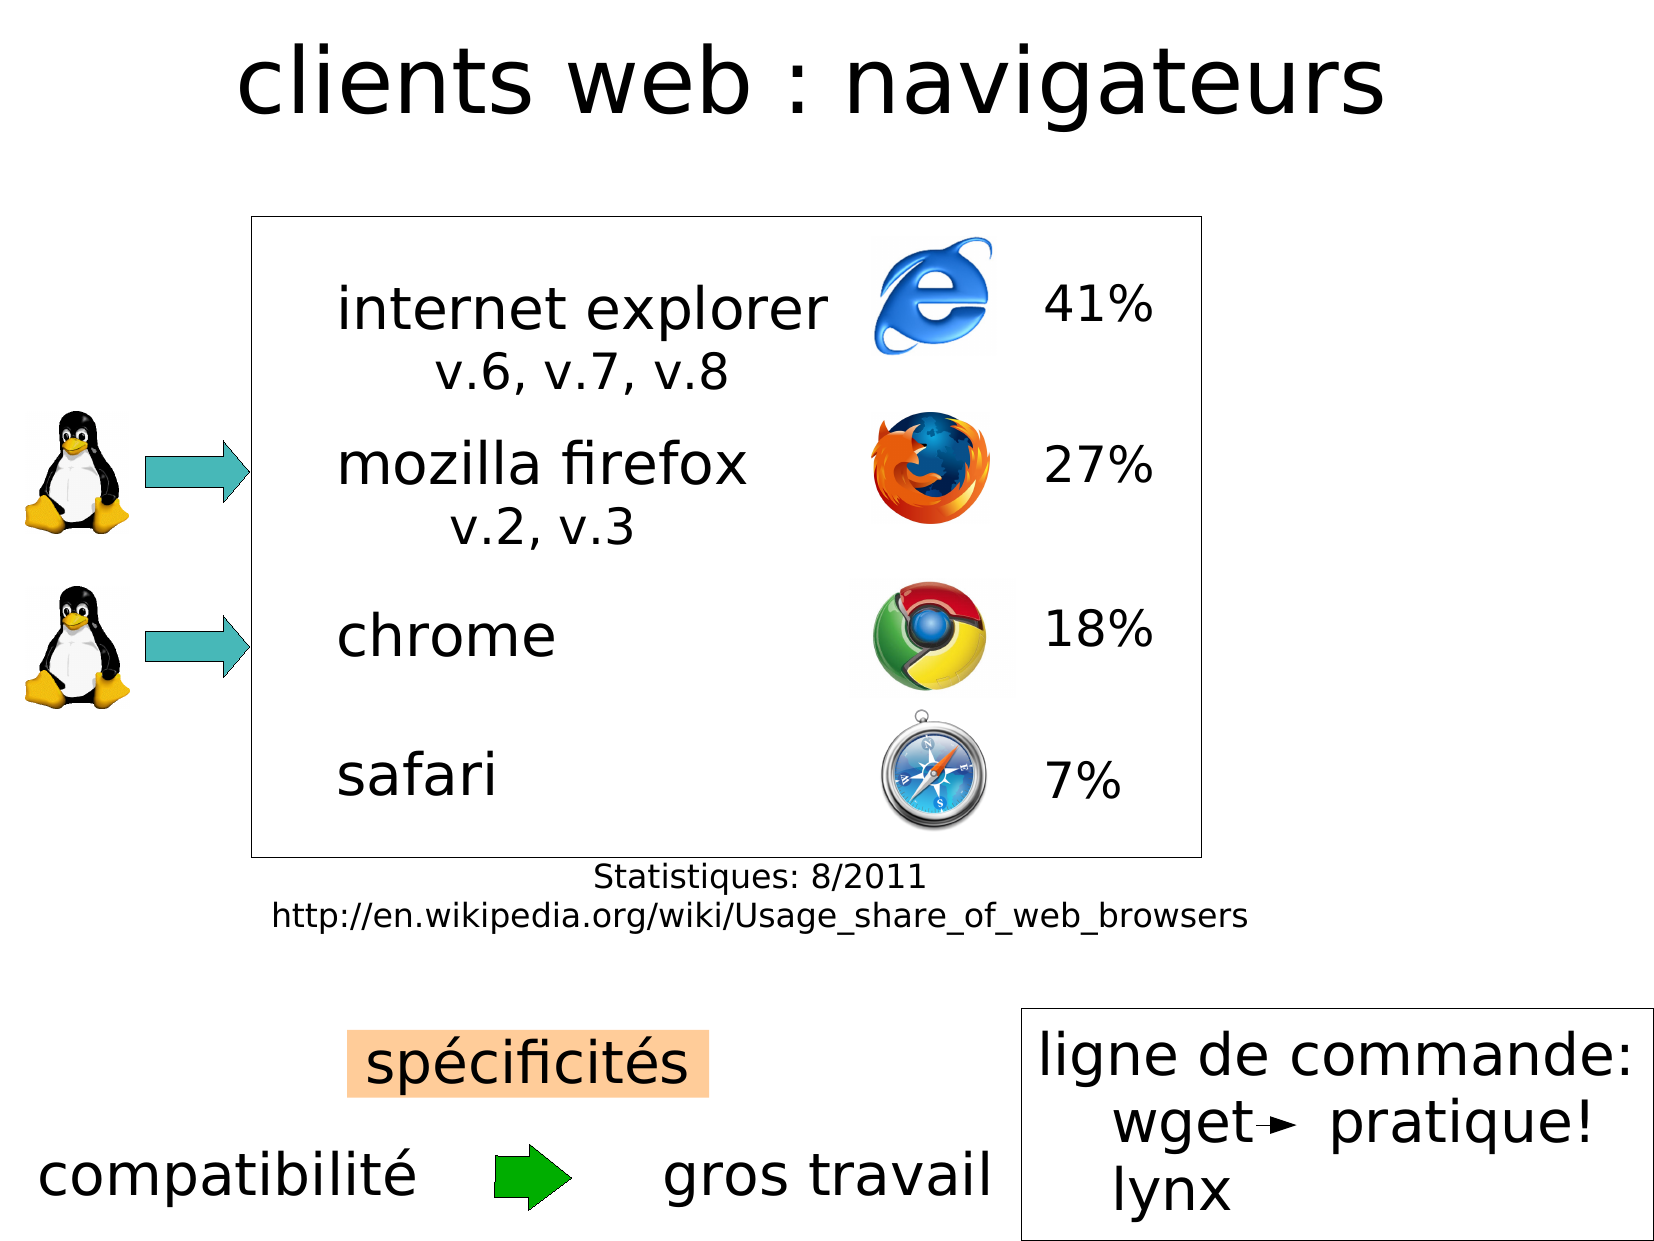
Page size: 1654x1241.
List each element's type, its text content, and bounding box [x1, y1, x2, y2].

picture [871, 236, 997, 357]
picture [871, 709, 997, 836]
text_box internet explorer v.6, v.7, v.8 [336, 275, 780, 402]
text_box mozilla firefox v.2, v.3 [336, 430, 708, 557]
picture [25, 586, 130, 709]
text_box 18% [1043, 599, 1144, 658]
text_box gros travail [662, 1141, 960, 1210]
text_box [145, 615, 250, 678]
text_box [145, 440, 250, 503]
text_box safari [336, 741, 608, 810]
text_box spécificités [347, 1029, 673, 1098]
picture [25, 411, 129, 534]
text_box ligne de commande: wget pratique! lynx [1037, 1021, 1576, 1225]
text_box Statistiques: 8/2011 http://en.wikipedia.org/wiki/Usage_share_of_web_browsers [271, 857, 1152, 935]
picture [849, 578, 1016, 698]
text_box [494, 1144, 572, 1211]
text_box 7% [1043, 752, 1133, 811]
picture [871, 412, 990, 525]
title clients web : navigateurs [121, 17, 1504, 143]
text_box compatibilité [37, 1141, 380, 1210]
text_box 27% [1043, 435, 1144, 495]
text_box 41% [1043, 275, 1144, 334]
text_box chrome [336, 602, 608, 670]
